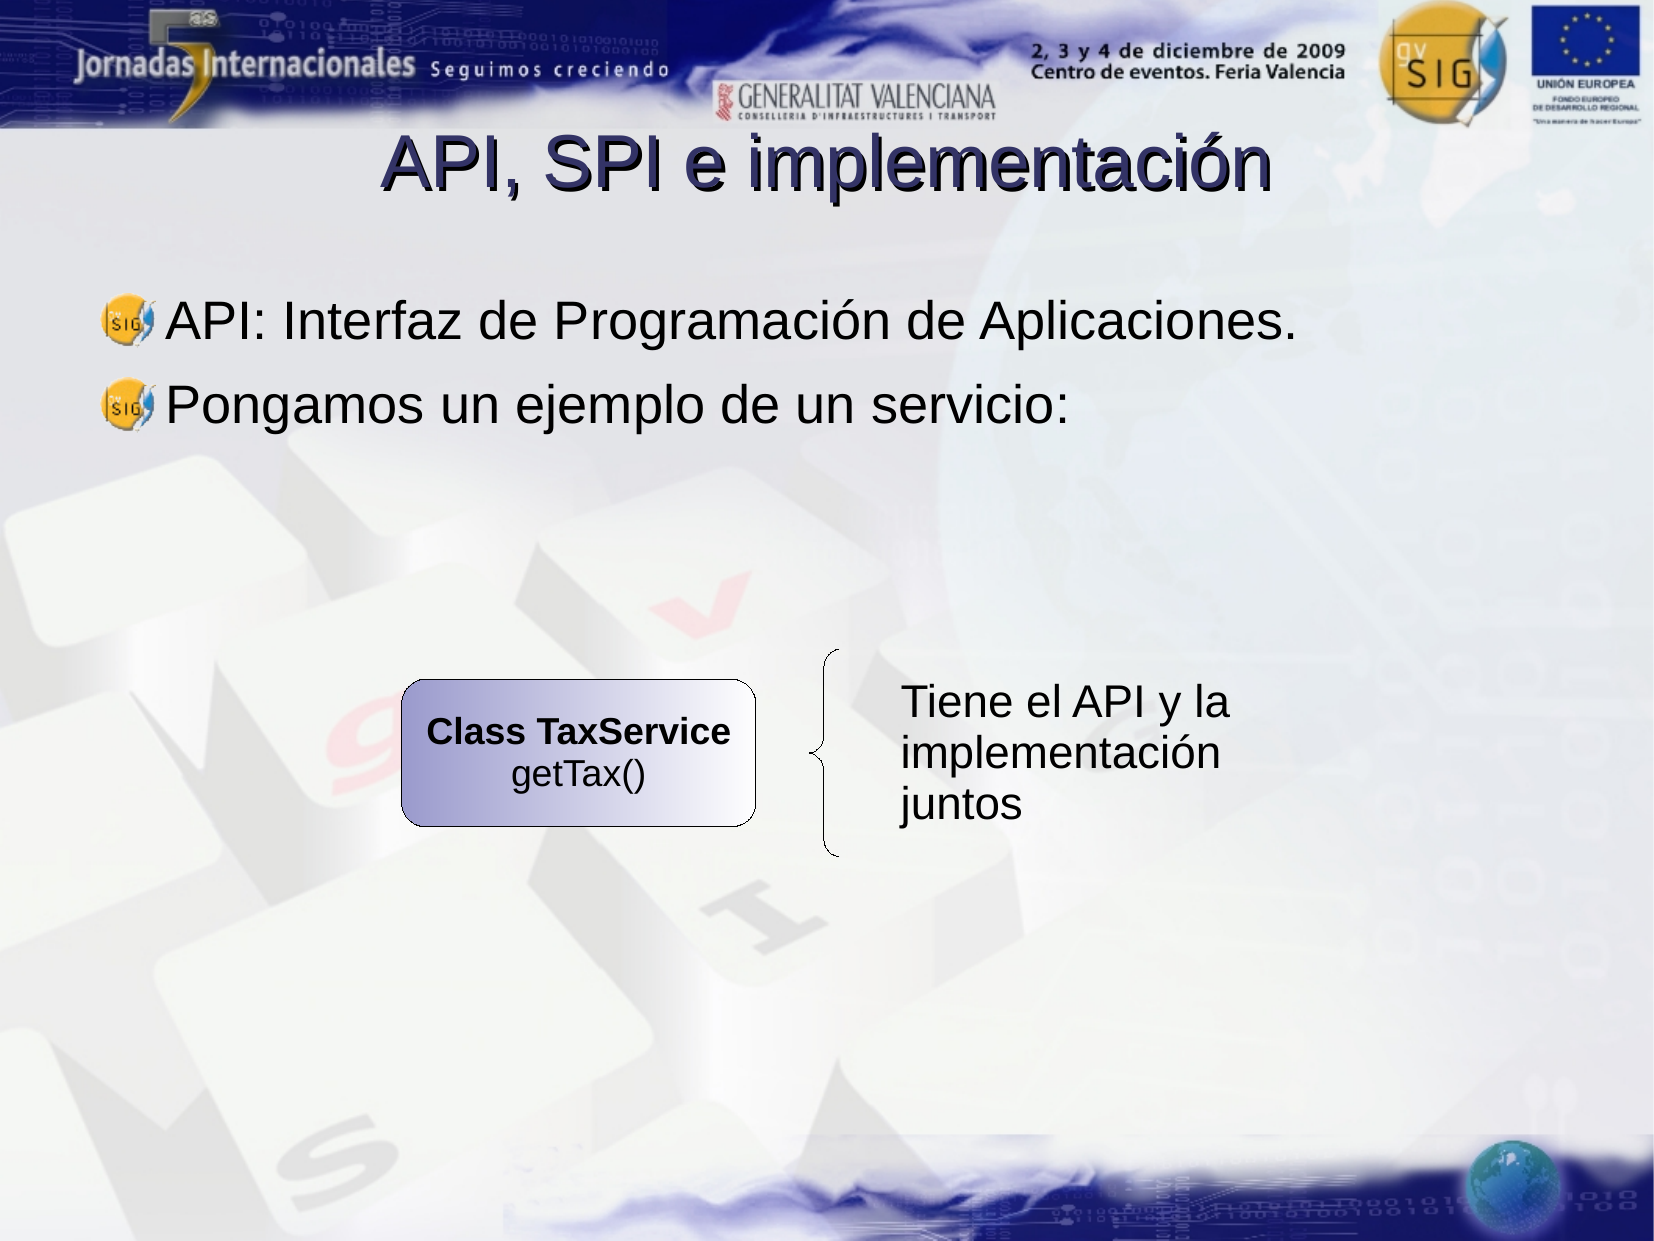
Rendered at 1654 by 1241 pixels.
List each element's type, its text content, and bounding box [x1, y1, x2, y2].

title API, SPI e implementación [82, 47, 1571, 258]
text_box Class TaxService getTax() [401, 679, 756, 827]
list API: Interfaz de Programación de Aplicaciones. Pongamos un ejemplo de un servicio: [82, 290, 1571, 1109]
picture [0, 0, 1654, 1241]
text_box Tiene el API y la implementación juntos [885, 668, 1270, 837]
